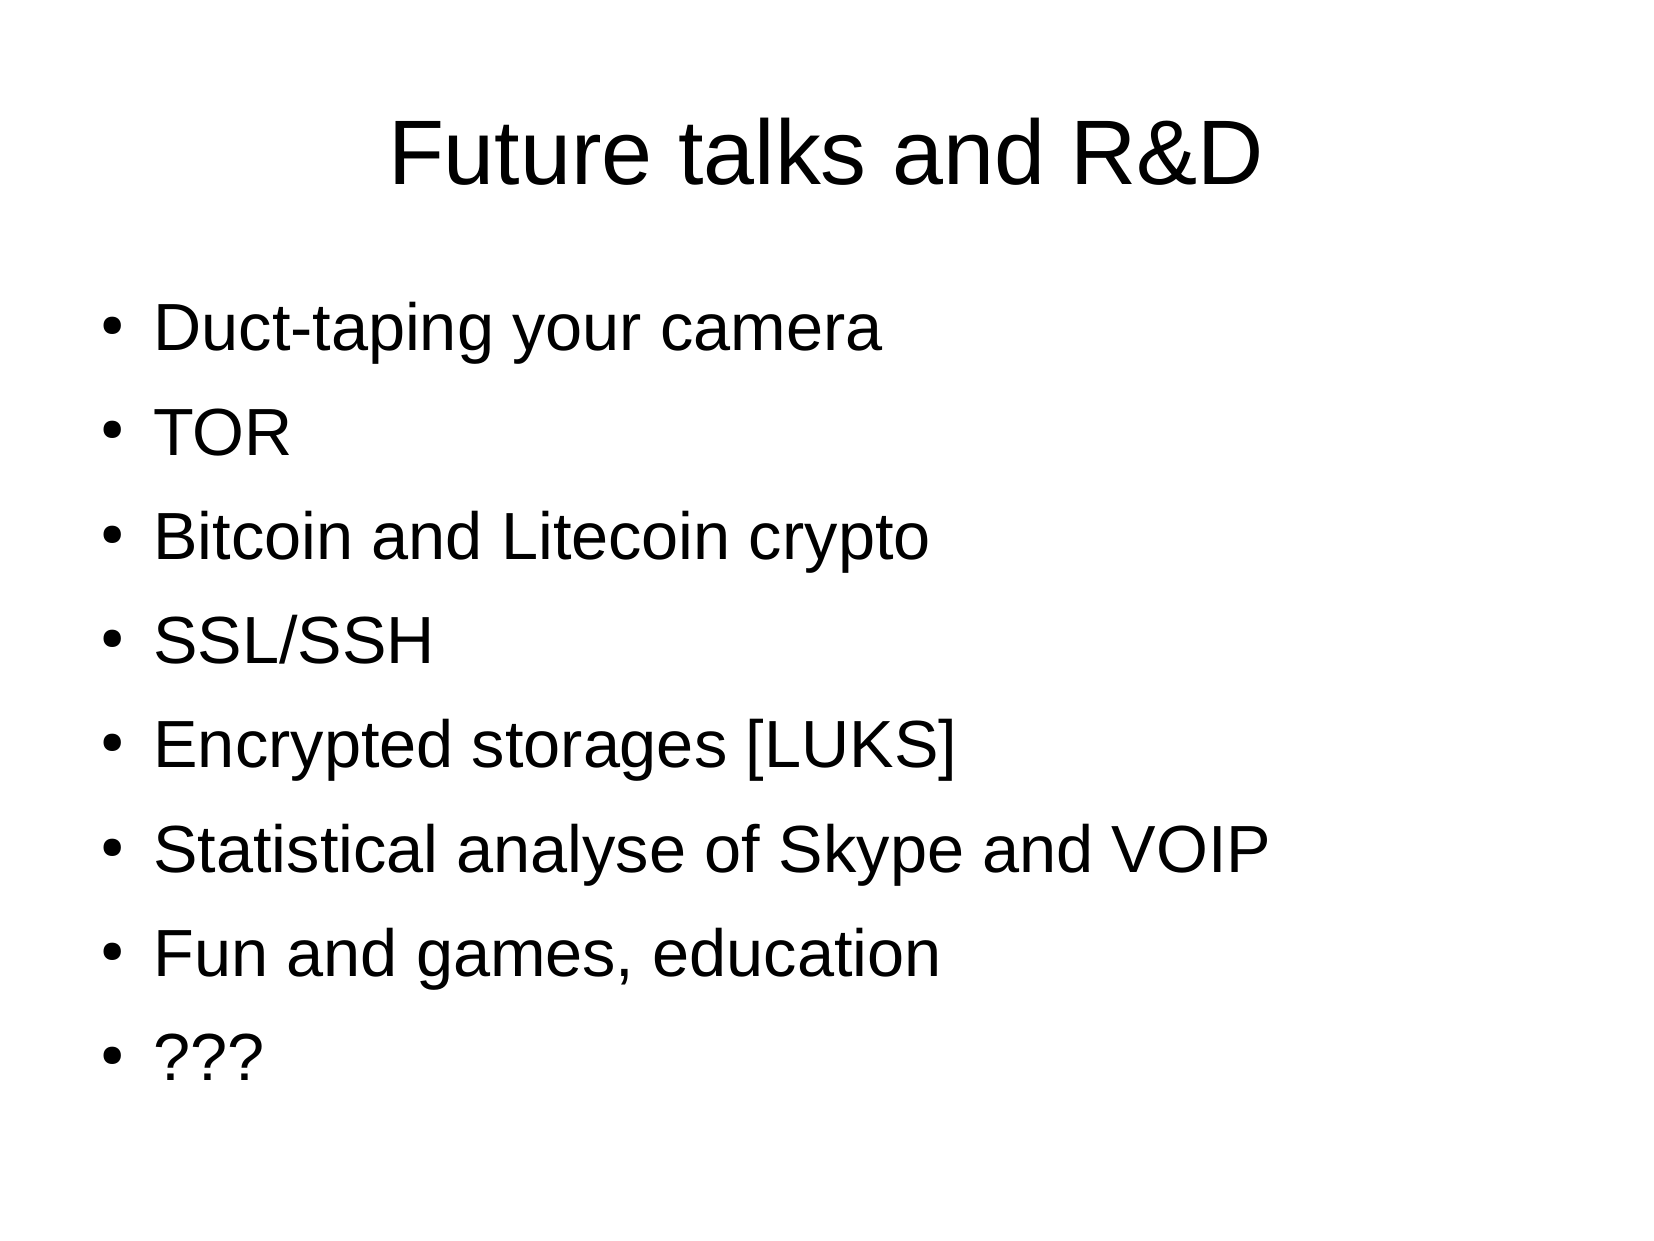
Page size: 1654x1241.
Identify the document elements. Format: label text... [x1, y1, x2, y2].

title Future talks and R&D [82, 49, 1571, 257]
list Duct-taping your camera TOR Bitcoin and Litecoin crypto SSL/SSH Encrypted storages [LUKS] Statistical analyse of Skype and VOIP Fun and games, education ??? [82, 290, 1571, 1109]
